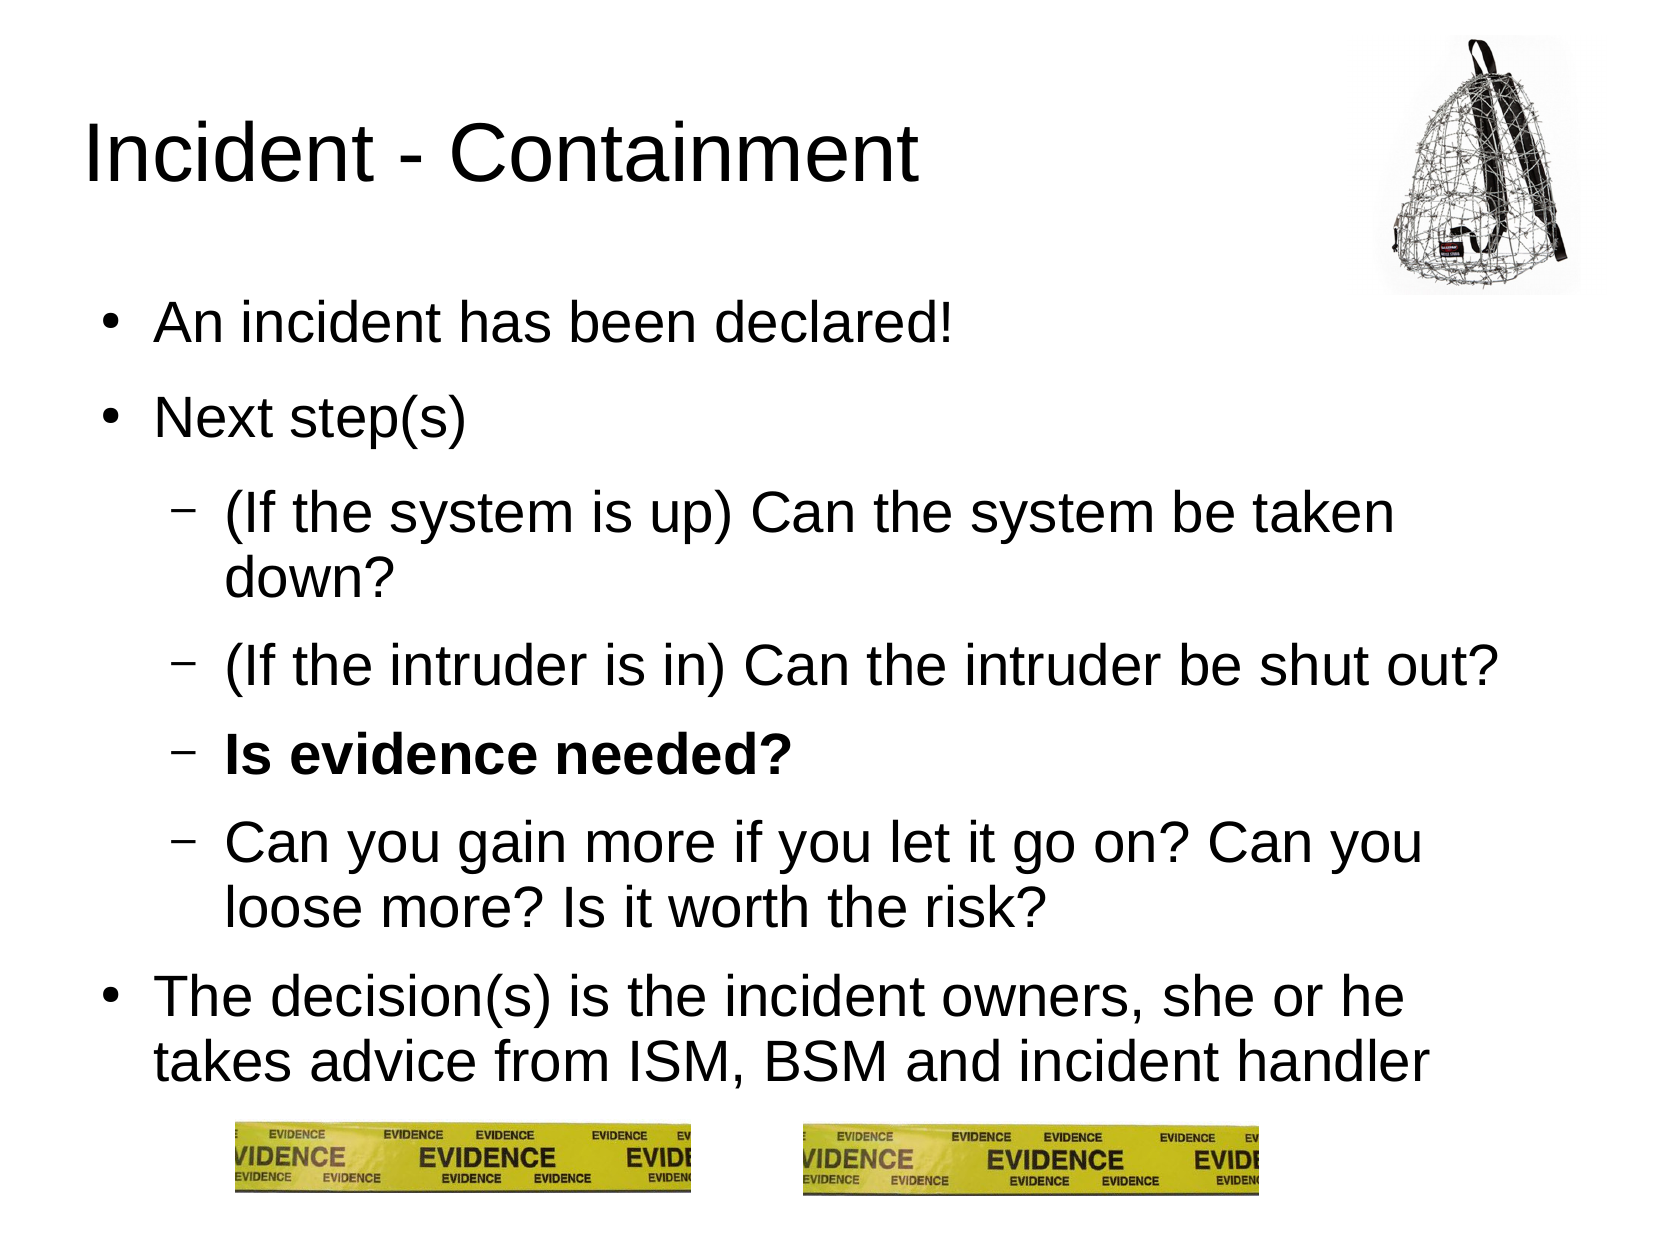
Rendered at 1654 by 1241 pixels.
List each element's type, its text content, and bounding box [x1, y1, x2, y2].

title Incident - Containment [82, 49, 1347, 257]
picture [1347, 35, 1607, 295]
list An incident has been declared! Next step(s) (If the system is up) Can the system be taken down? (If the intruder is in) Can the intruder be shut out? Is evidence needed? Can you gain more if you let it go on? Can you loose more? Is it worth the risk? The decision(s) is the incident owners, she or he takes advice from ISM, BSM and incident handler [82, 290, 1538, 1205]
picture [235, 1119, 691, 1193]
picture [803, 1121, 1259, 1196]
